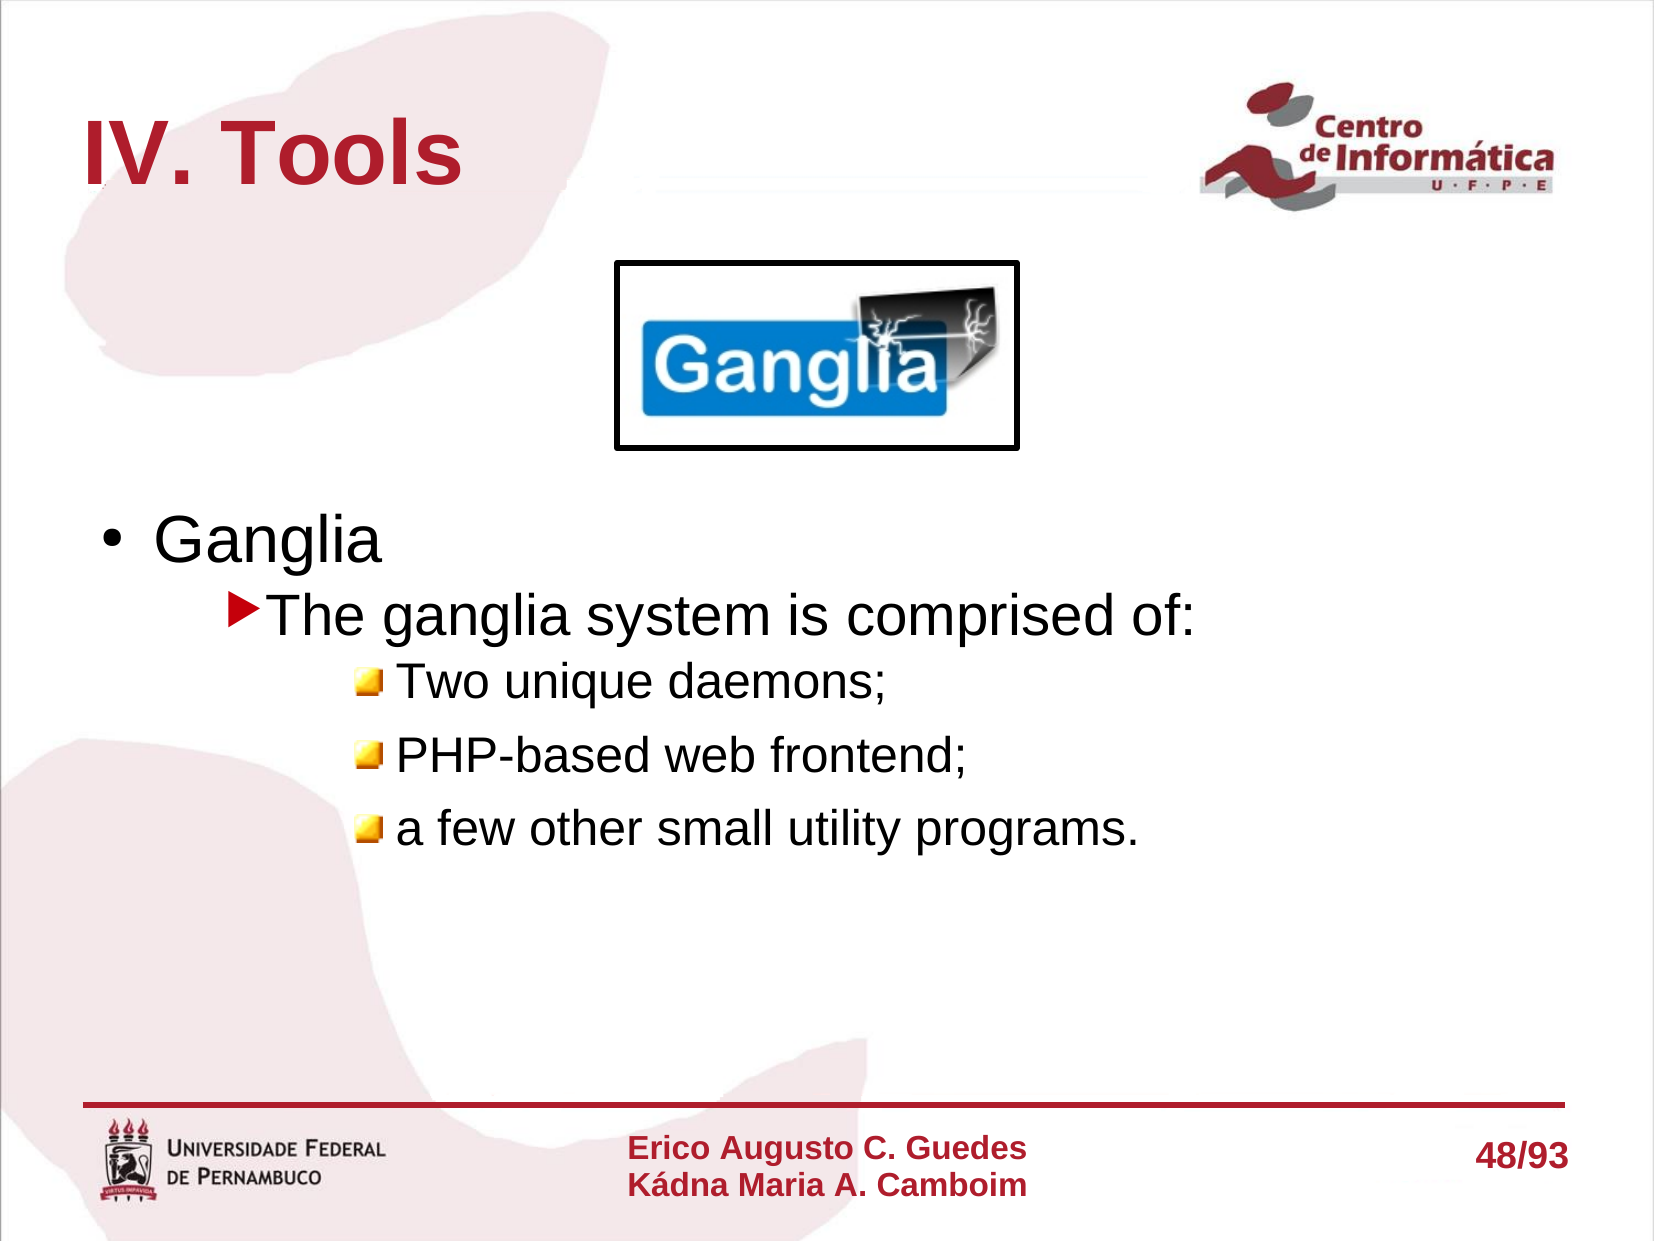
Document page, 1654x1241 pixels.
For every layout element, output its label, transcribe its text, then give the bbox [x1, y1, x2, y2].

list Ganglia The ganglia system is comprised of: Two unique daemons; PHP-based web frontend; a few other small utility programs. [82, 501, 1571, 1094]
picture [0, 0, 1654, 1241]
title IV. Tools [82, 56, 1571, 250]
